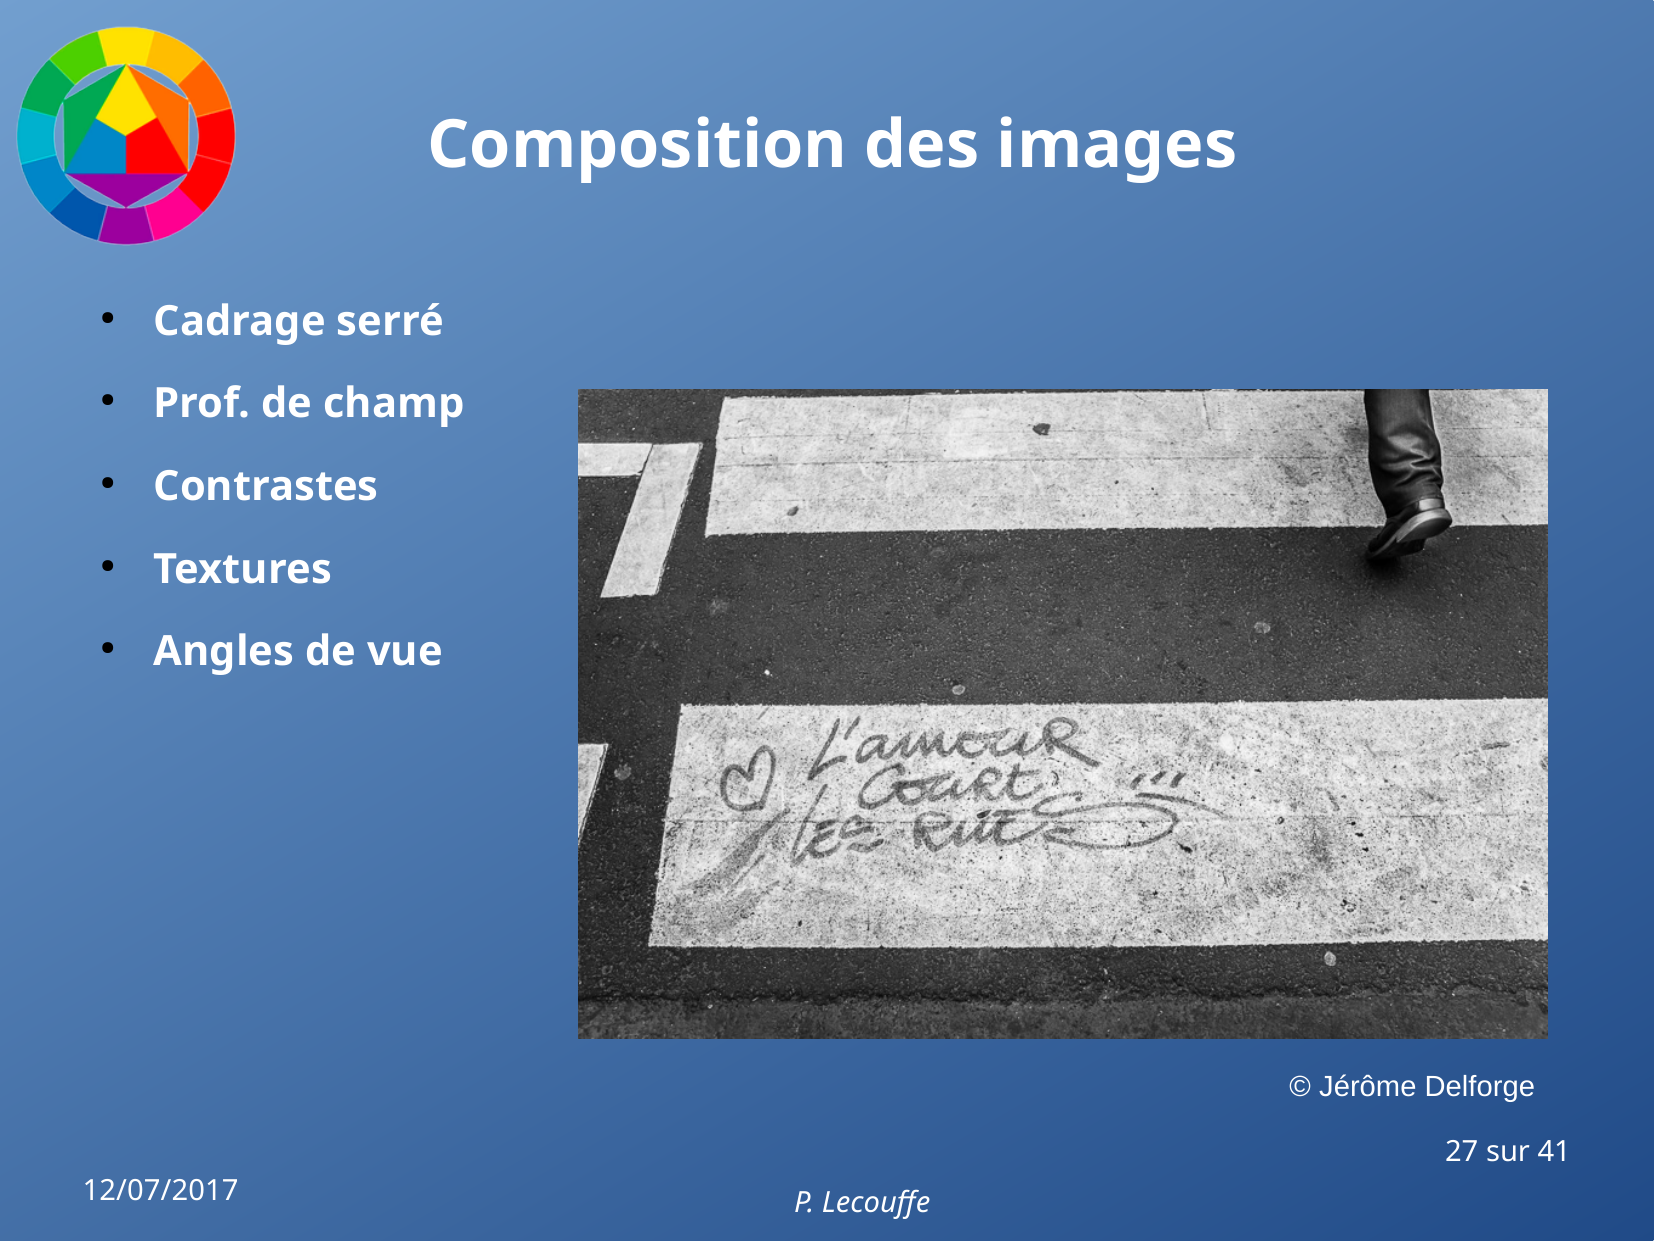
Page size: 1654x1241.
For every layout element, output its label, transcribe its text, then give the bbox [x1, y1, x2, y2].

title Composition des images [236, 58, 1430, 225]
list Cadrage serré Prof. de champ Contrastes Textures Angles de vue [82, 290, 1571, 1058]
picture [578, 389, 1548, 1039]
text_box © Jérôme Delforge [1266, 1062, 1560, 1111]
picture [6, 22, 249, 252]
